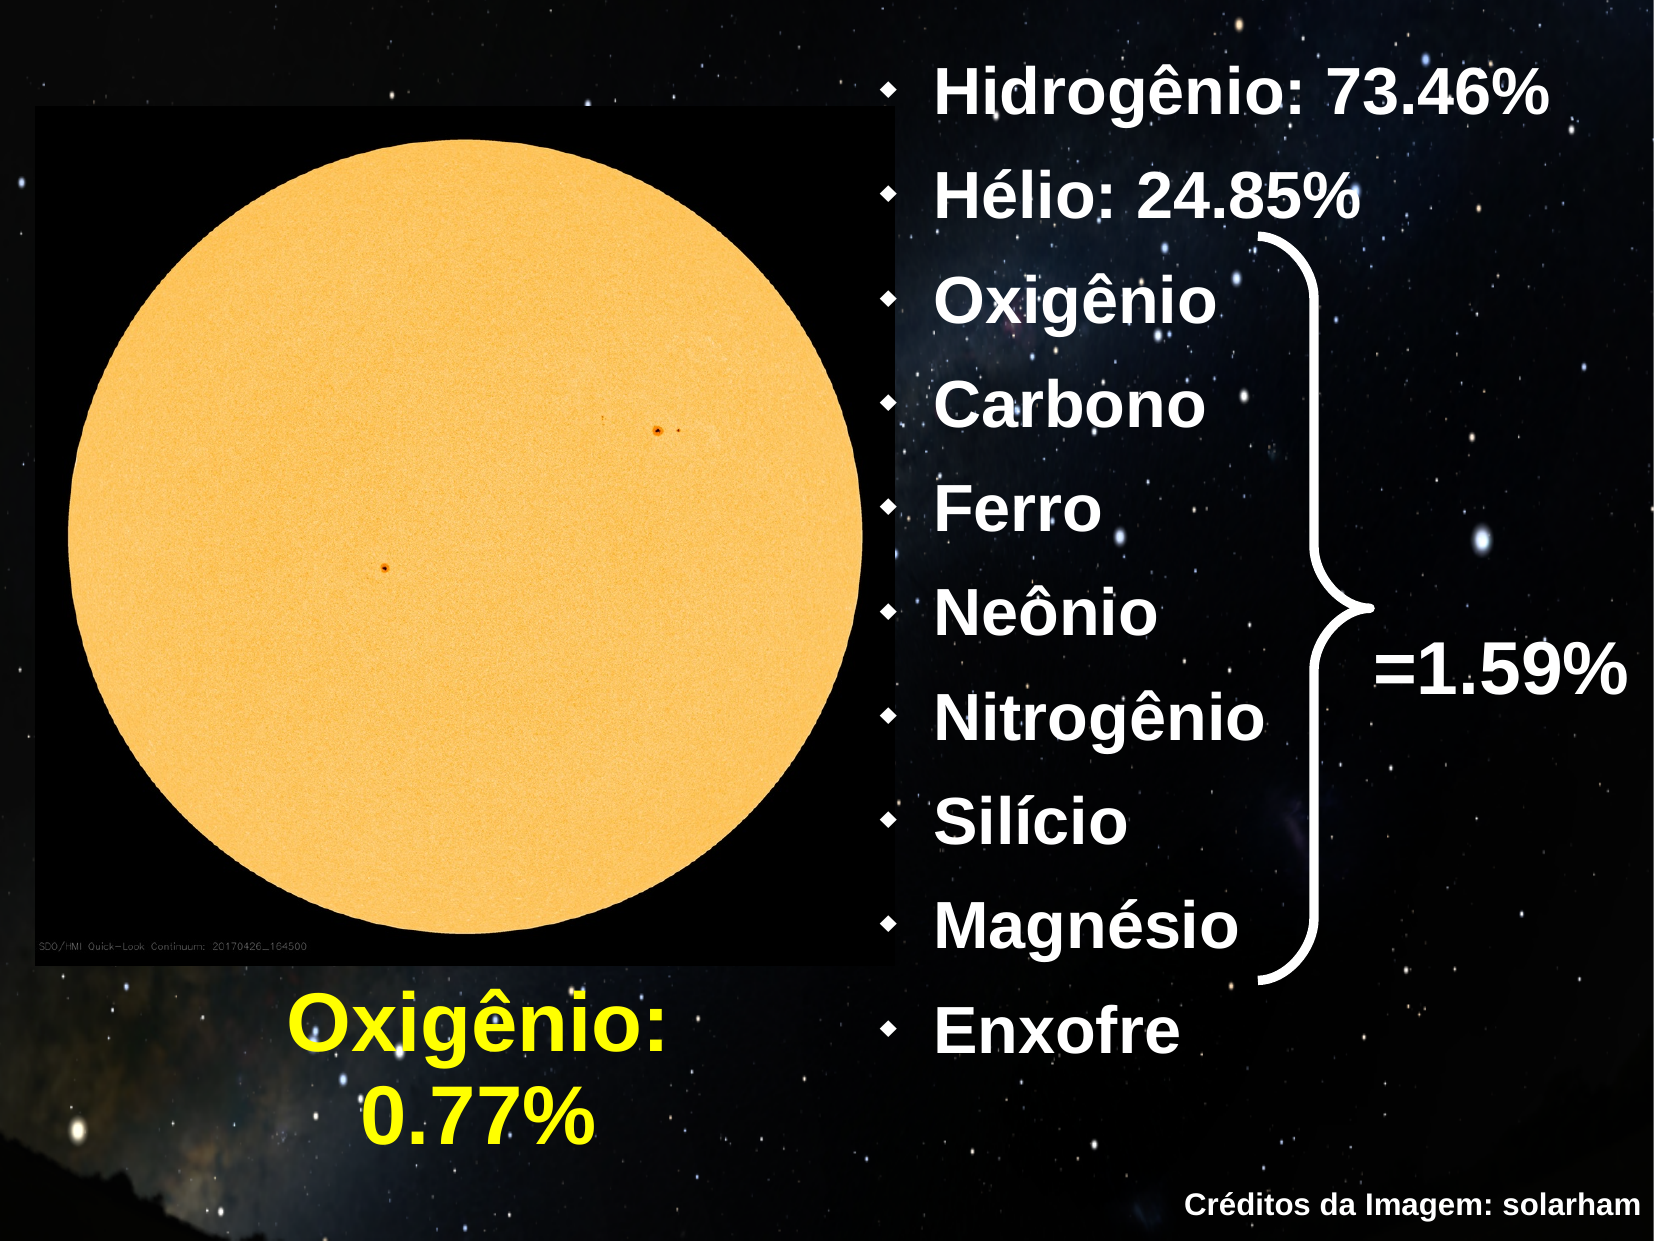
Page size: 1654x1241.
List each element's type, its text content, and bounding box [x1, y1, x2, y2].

text_box Oxigênio: 0.77% [124, 968, 833, 1171]
text_box =1.59% [1358, 618, 1648, 751]
list [82, 290, 862, 1010]
text_box Créditos da Imagem: solarham [0, 1187, 1642, 1241]
picture [0, 0, 1654, 1241]
list Hidrogênio: 73.46% Hélio: 24.85% Oxigênio Carbono Ferro Neônio Nitrogênio Silício Magnésio Enxofre [862, 53, 1589, 1099]
